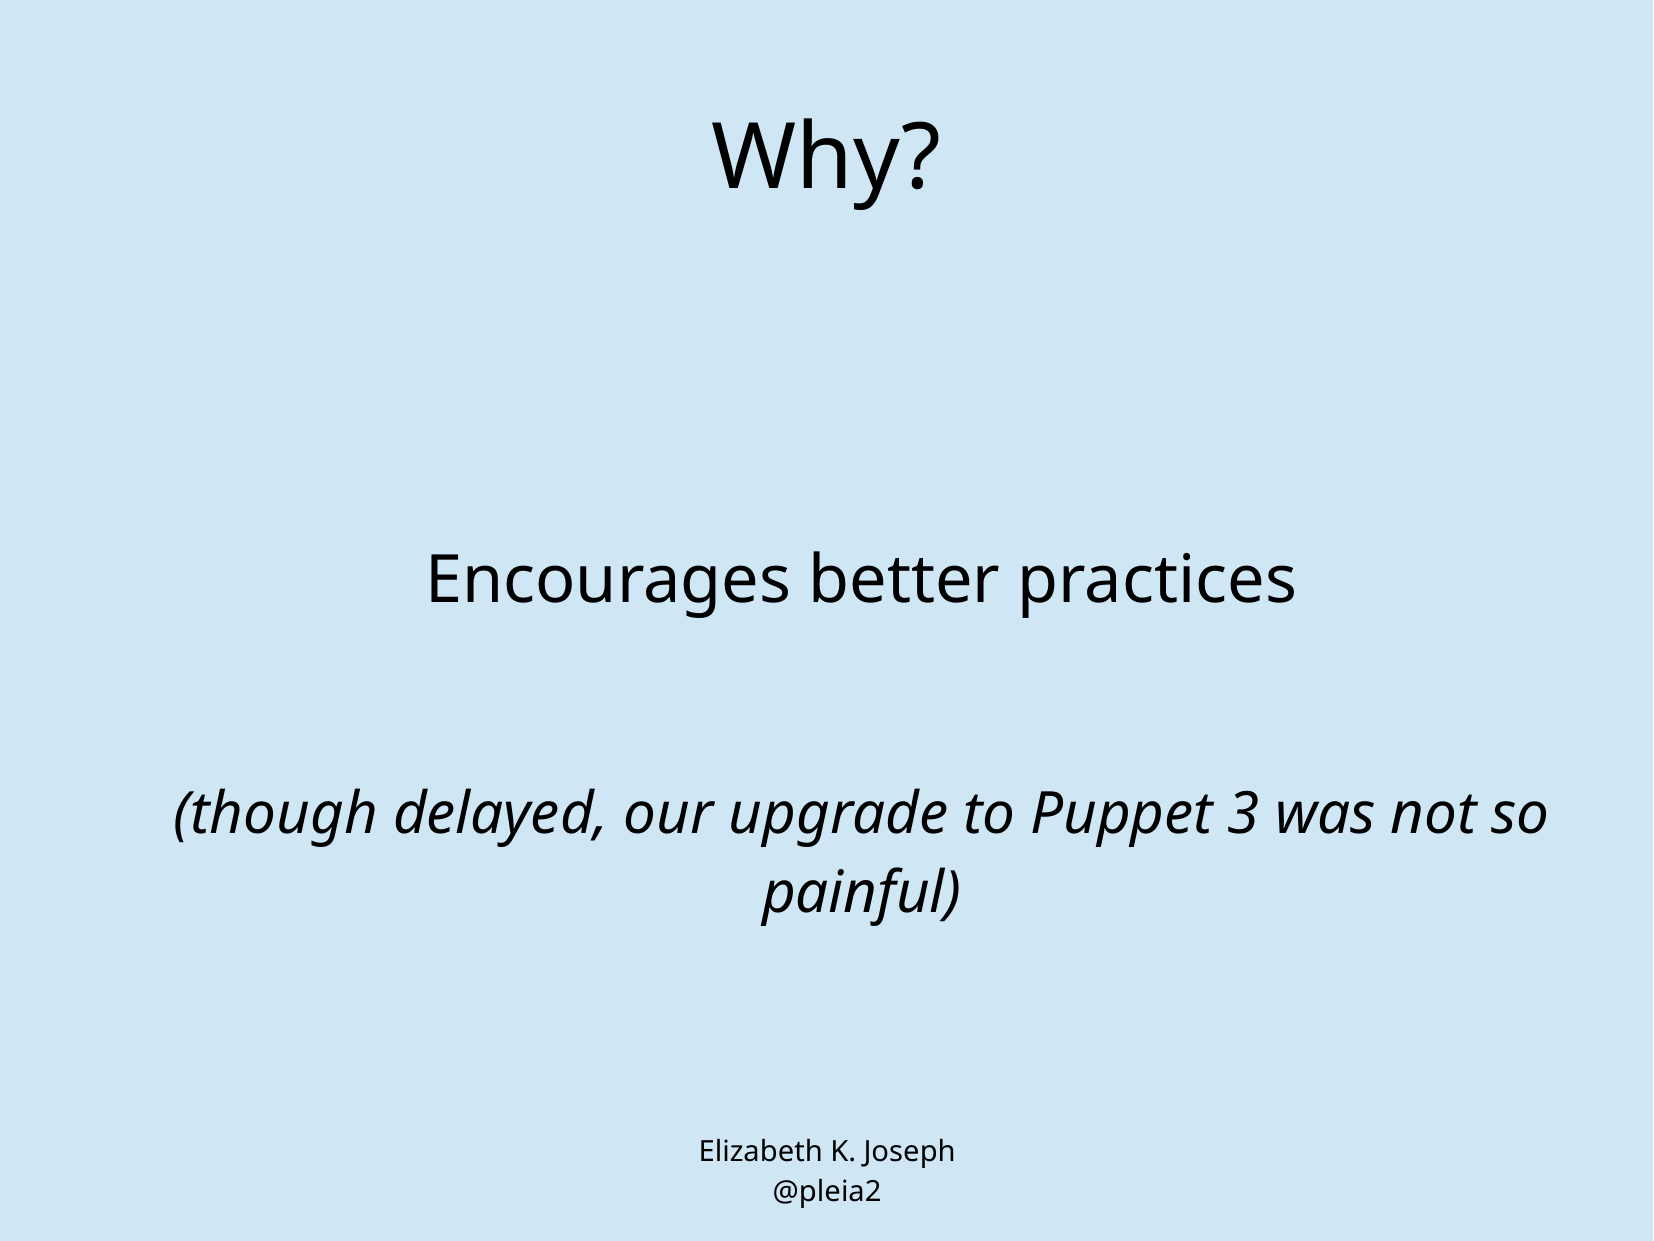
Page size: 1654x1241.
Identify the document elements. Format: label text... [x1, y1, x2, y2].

title Why? [82, 49, 1571, 257]
list Encourages better practices (though delayed, our upgrade to Puppet 3 was not so painful) [82, 290, 1571, 1010]
